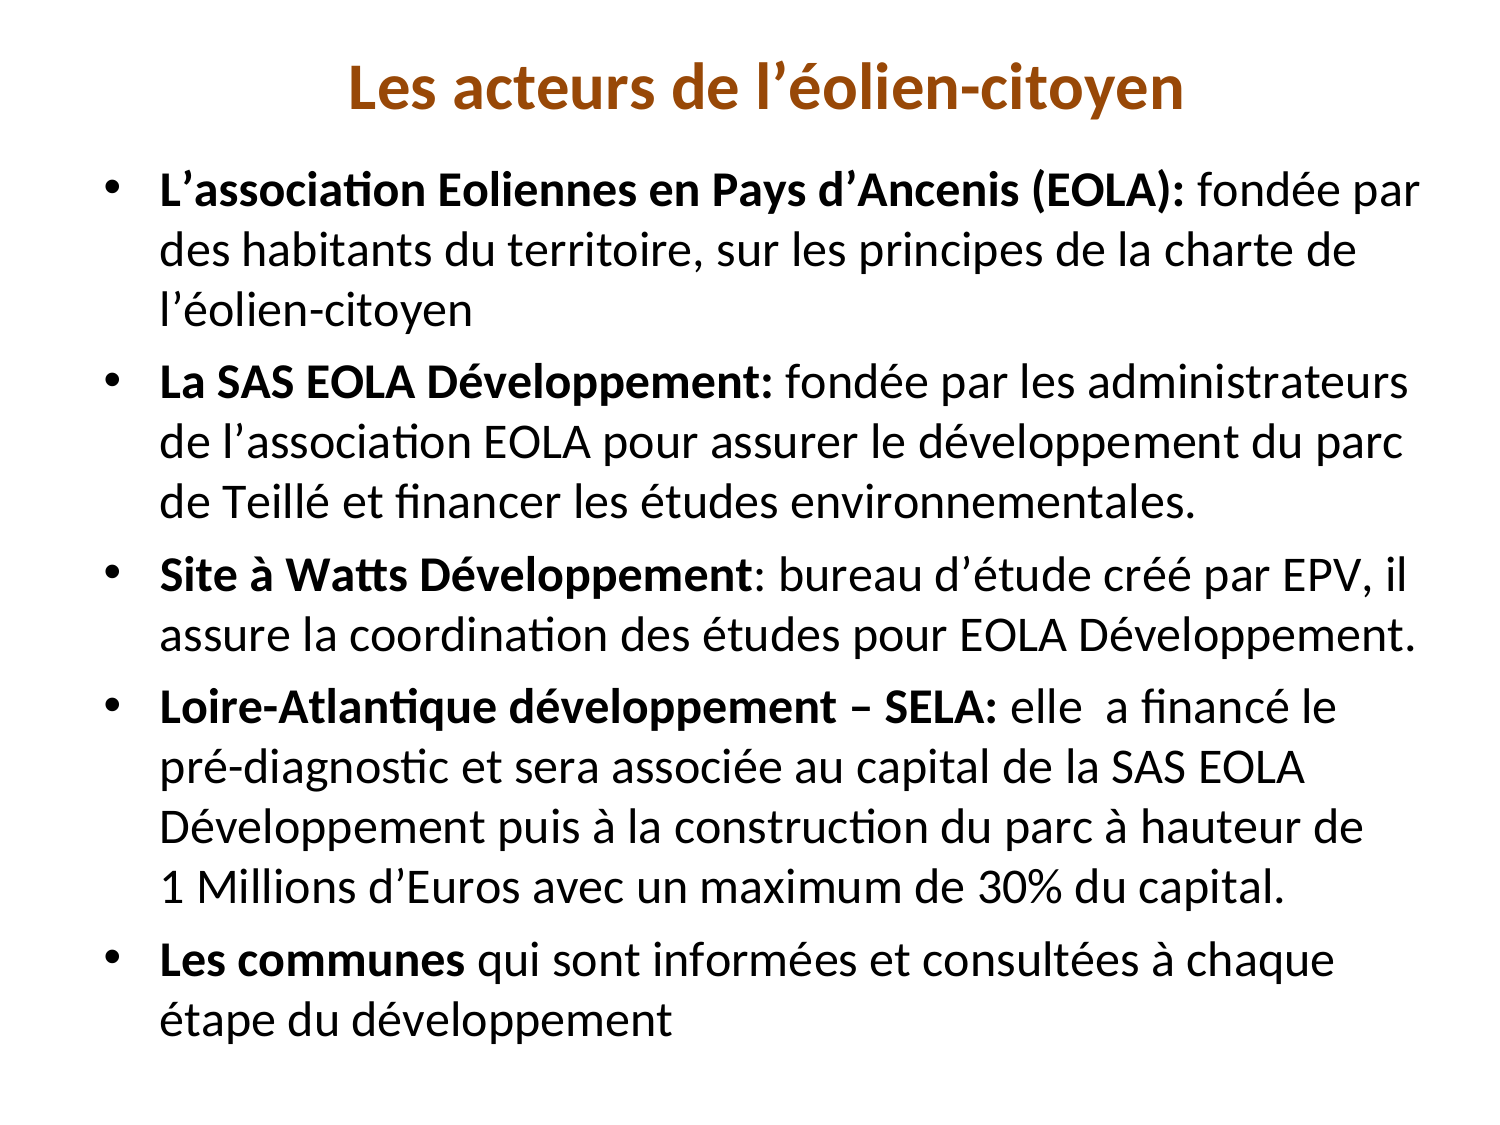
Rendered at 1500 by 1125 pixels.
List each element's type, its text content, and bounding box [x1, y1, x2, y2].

title Les acteurs de l’éolien-citoyen [194, 31, 1341, 136]
list L’association Eoliennes en Pays d’Ancenis (EOLA): fondée par des habitants du territoire, sur les principes de la charte de l’éolien-citoyen La SAS EOLA Développement: fondée par les administrateurs de l’association EOLA pour assurer le développement du parc de Teillé et financer les études environnementales. Site à Watts Développement: bureau d’étude créé par EPV, il assure la coordination des études pour EOLA Développement. Loire-Atlantique développement – SELA: elle a financé le pré-diagnostic et sera associée au capital de la SAS EOLA Développement puis à la construction du parc à hauteur de 1 Millions d’Euros avec un maximum de 30% du capital. Les communes qui sont informées et consultées à chaque étape du développement [88, 148, 1439, 1047]
